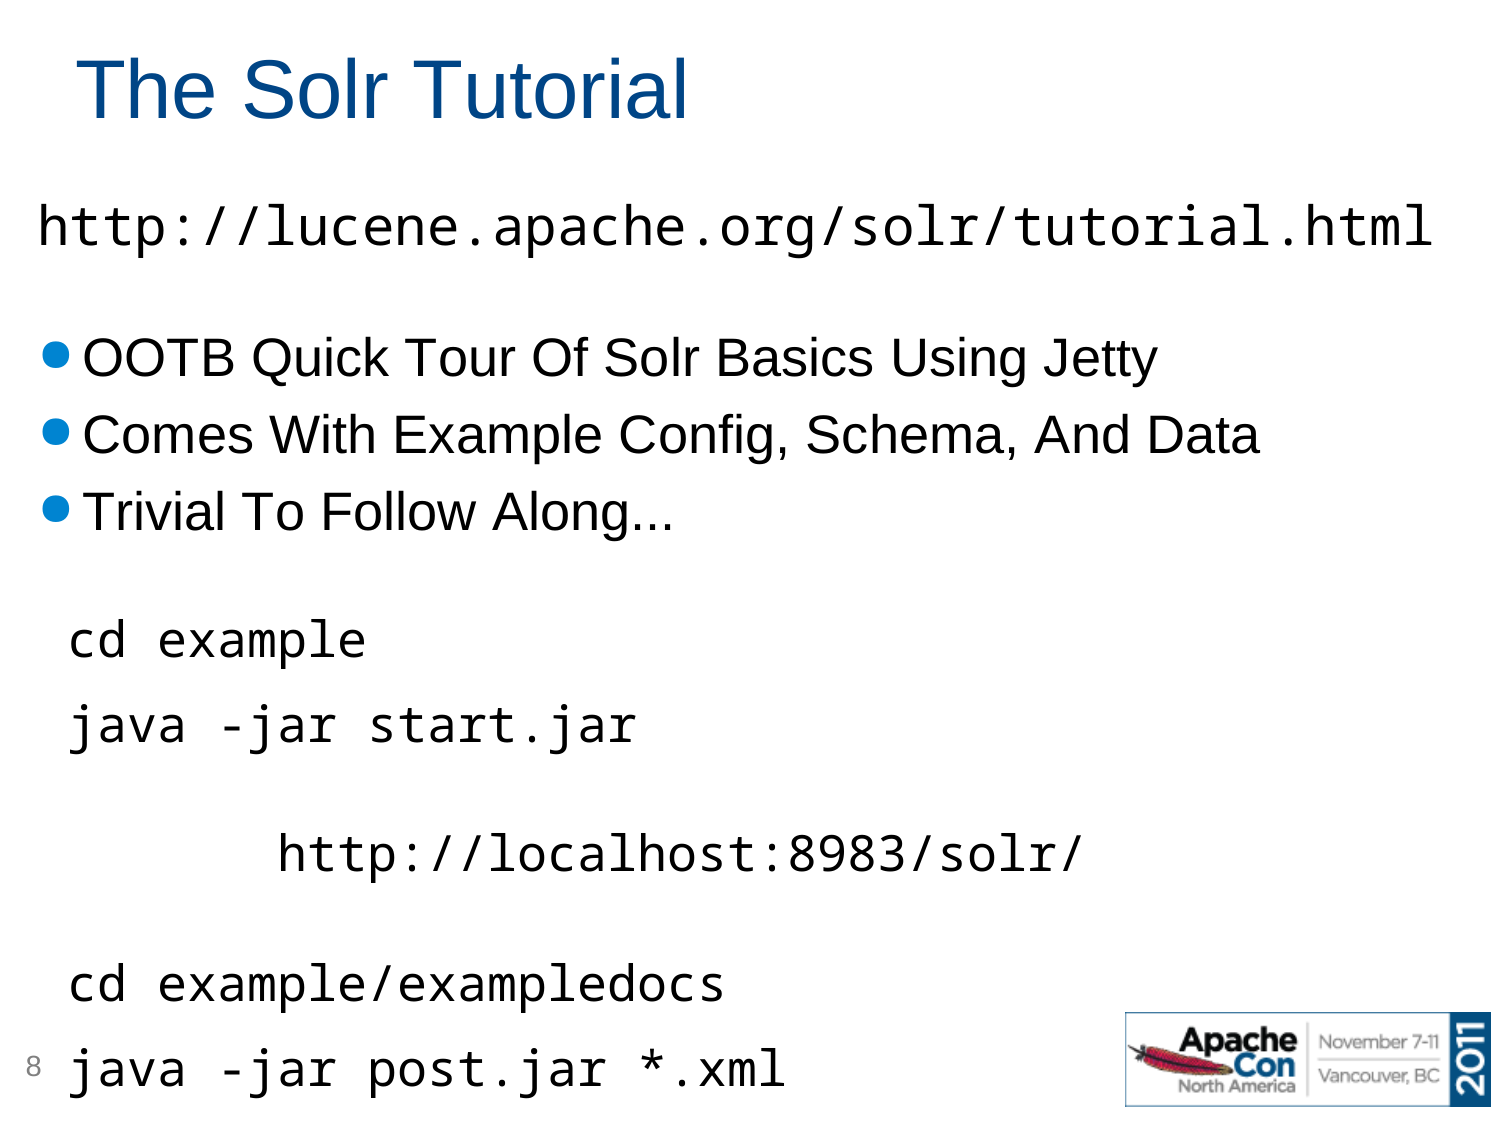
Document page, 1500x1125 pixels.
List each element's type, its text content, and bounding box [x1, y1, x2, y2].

list http://lucene.apache.org/solr/tutorial.html OOTB Quick Tour Of Solr Basics Using Jetty Comes With Example Config, Schema, And Data Trivial To Follow Along... cd example java -jar start.jar http://localhost:8983/solr/ cd example/exampledocs java -jar post.jar *.xml [37, 187, 1463, 1005]
title The Solr Tutorial [75, 0, 1425, 181]
picture [1125, 1012, 1491, 1107]
